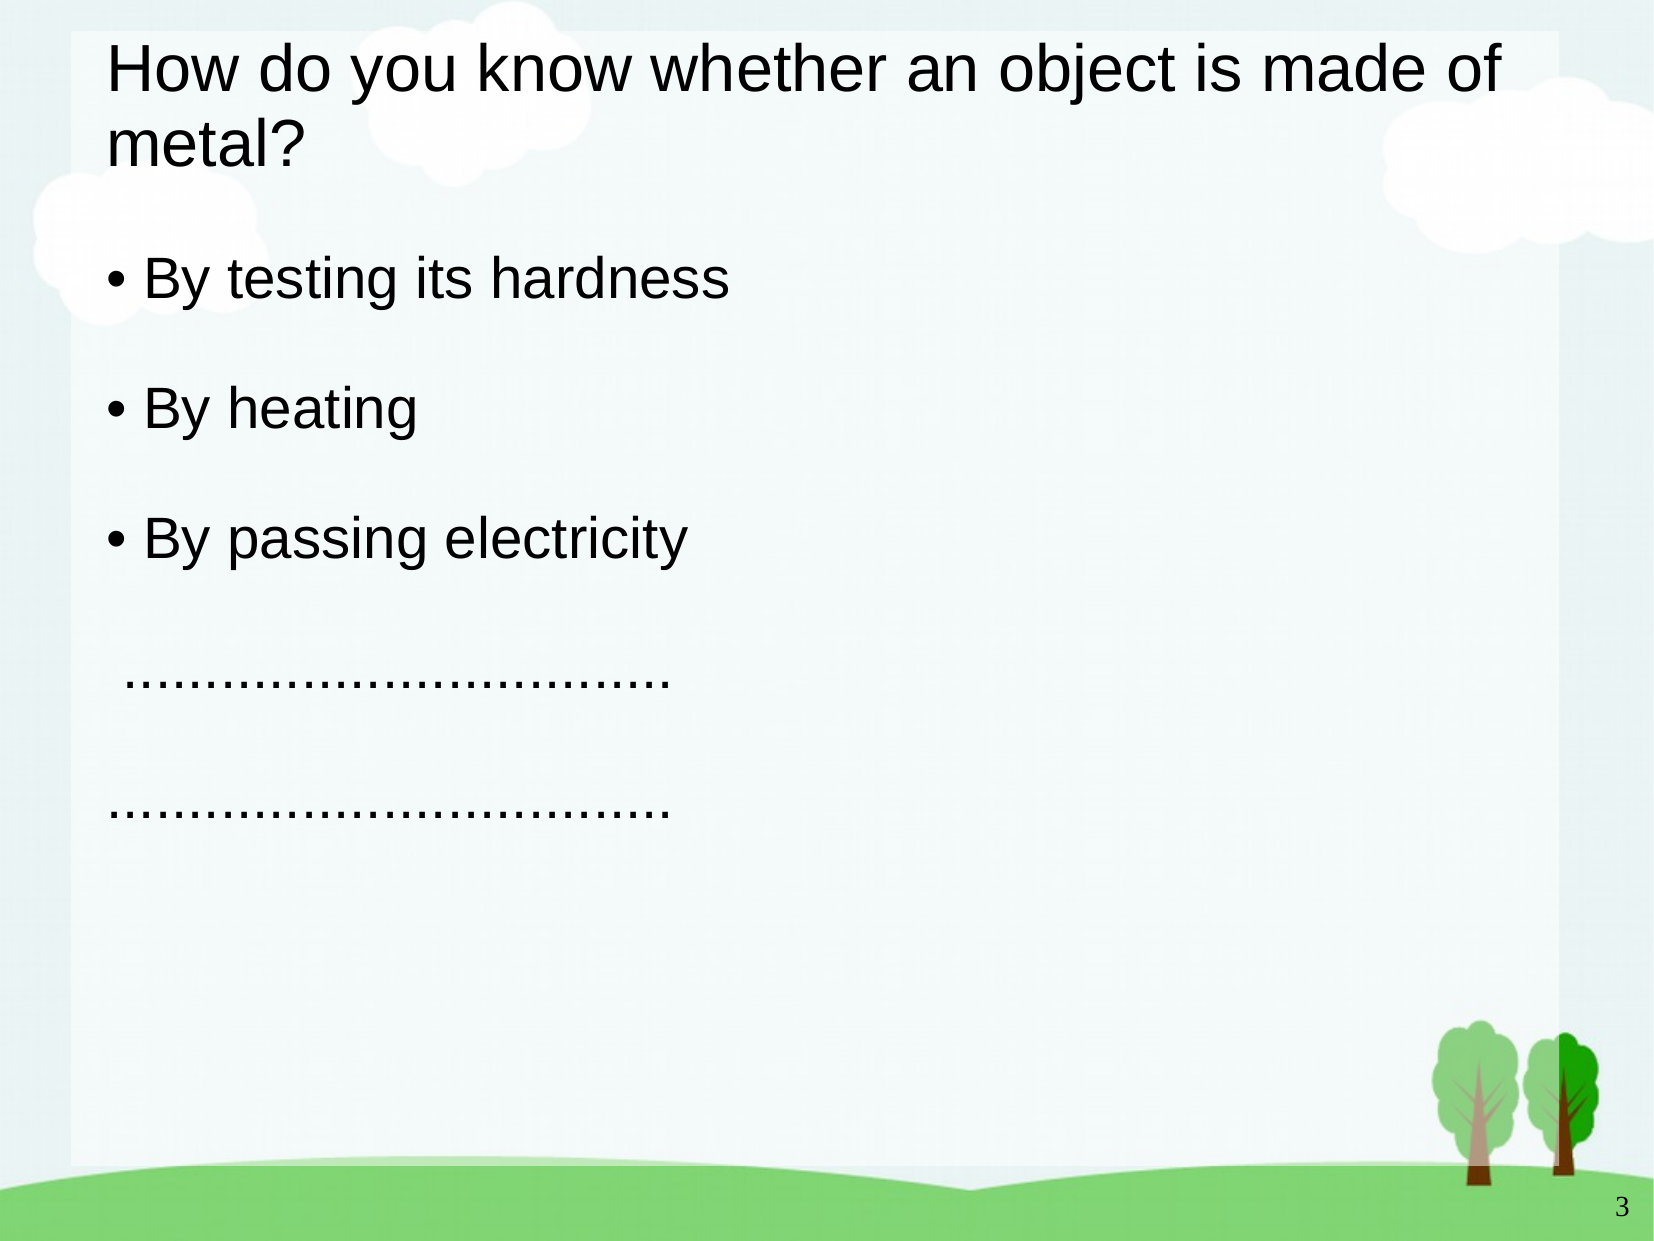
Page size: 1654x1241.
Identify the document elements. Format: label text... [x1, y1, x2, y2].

picture [0, 0, 1654, 1241]
title How do you know whether an object is made of metal? • By testing its hardness • By heating • By passing electricity .................................. ................................... [70, 31, 1560, 1166]
